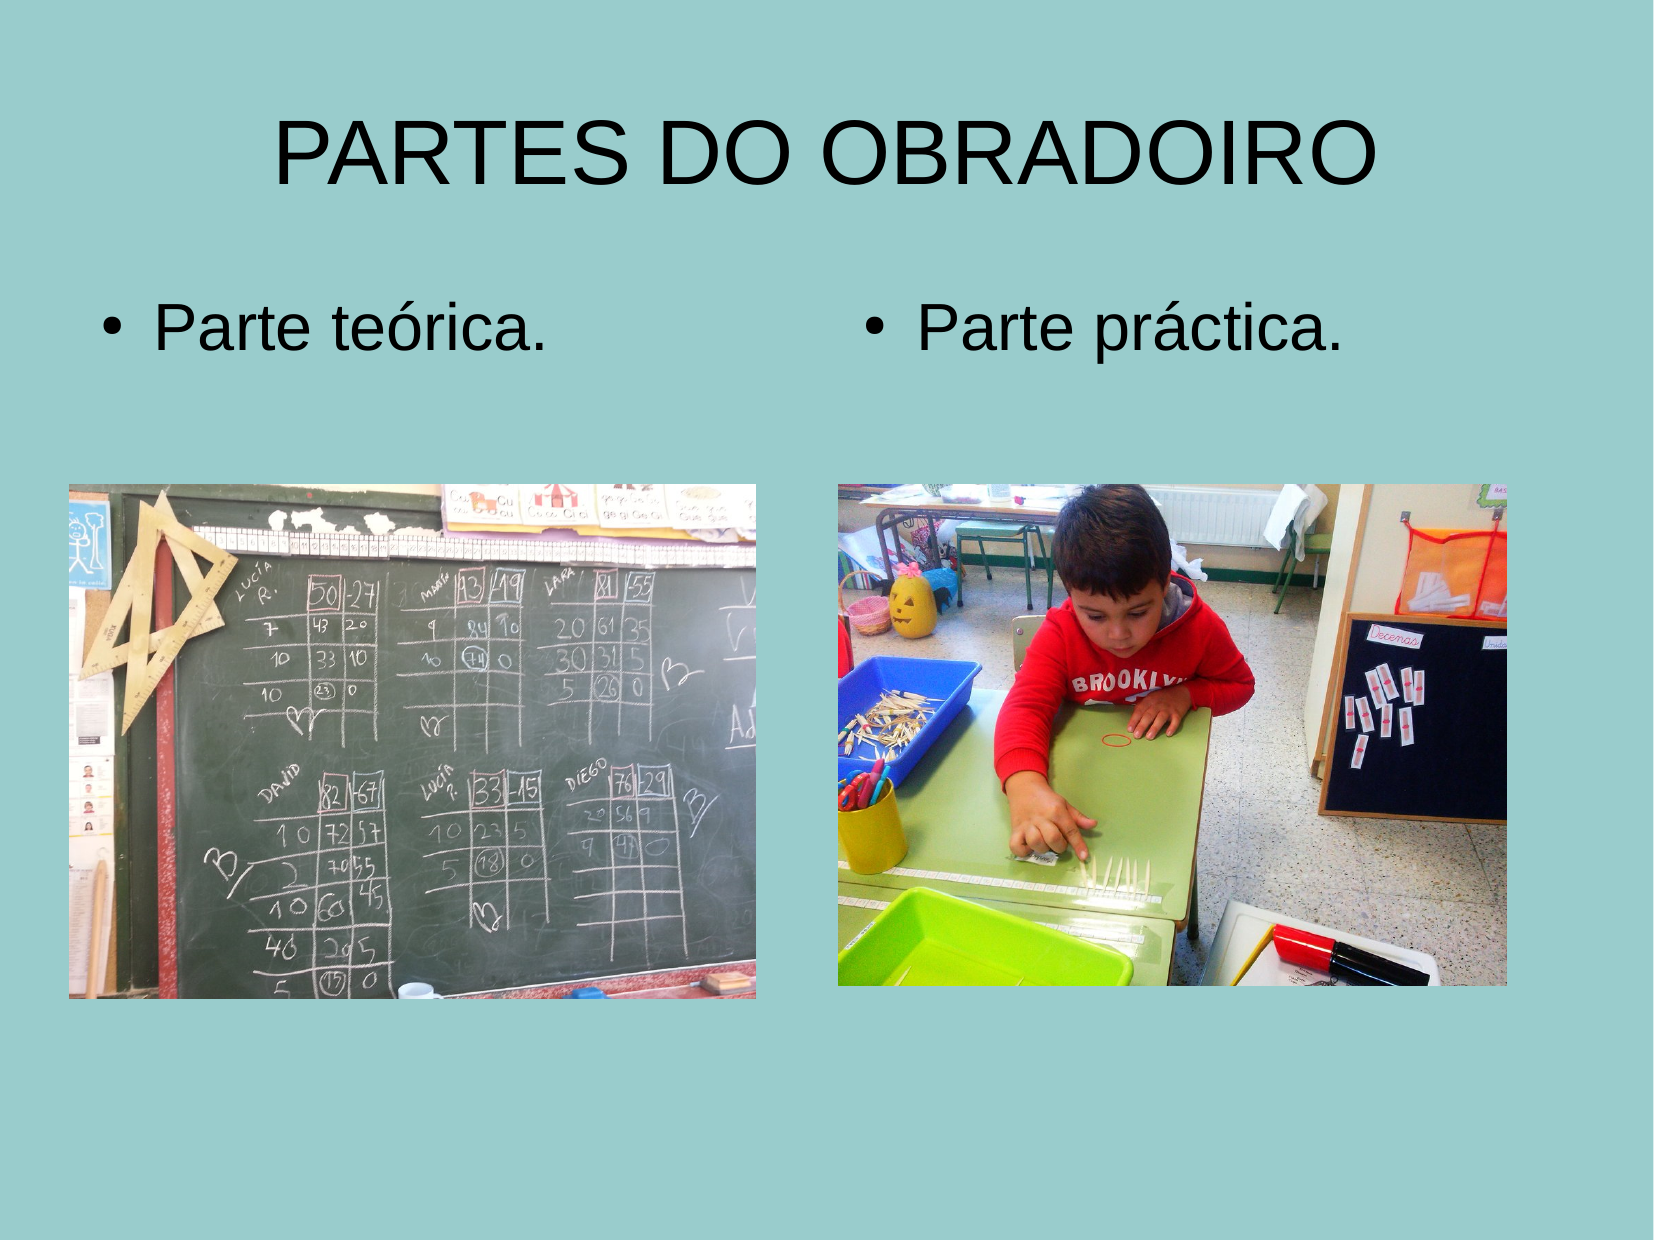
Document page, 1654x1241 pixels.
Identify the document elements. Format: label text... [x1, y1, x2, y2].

list Parte teórica. [82, 290, 809, 634]
list Parte práctica. [845, 290, 1572, 634]
picture [69, 484, 756, 1000]
picture [838, 484, 1507, 986]
title PARTES DO OBRADOIRO [82, 49, 1571, 257]
